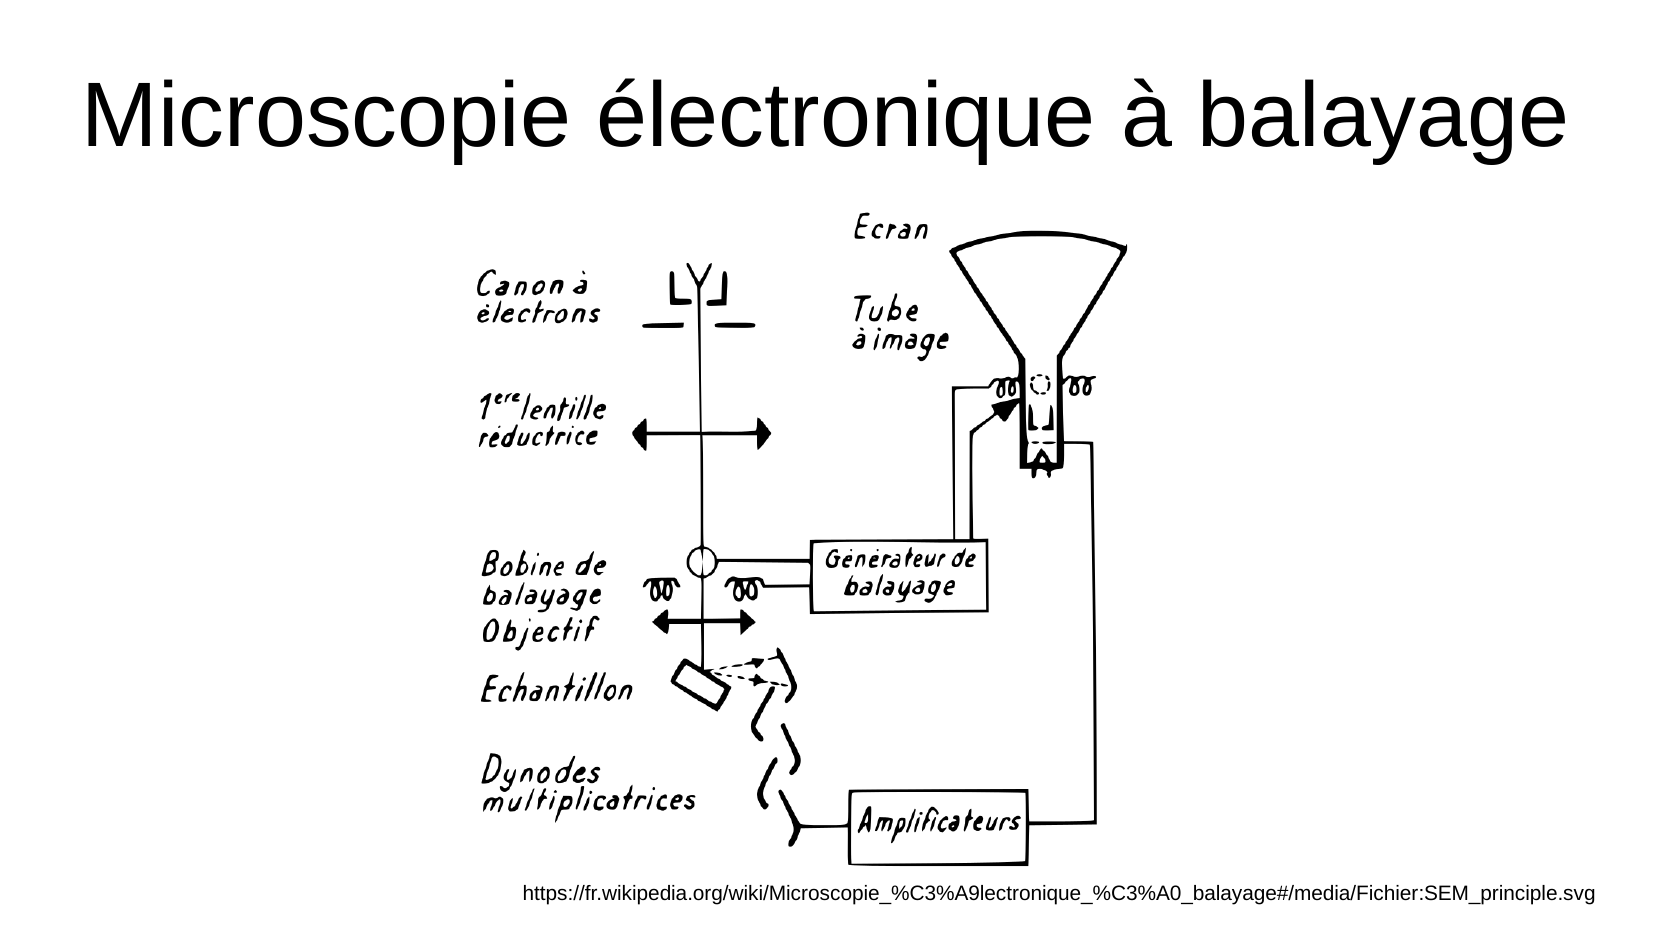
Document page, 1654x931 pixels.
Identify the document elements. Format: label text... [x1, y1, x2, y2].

picture [424, 179, 1182, 898]
text_box https://fr.wikipedia.org/wiki/Microscopie_%C3%A9lectronique_%C3%A0_balayage#/media/Fichier:SEM_principle.svg [507, 874, 1654, 931]
title Microscopie électronique à balayage [59, 12, 1595, 218]
